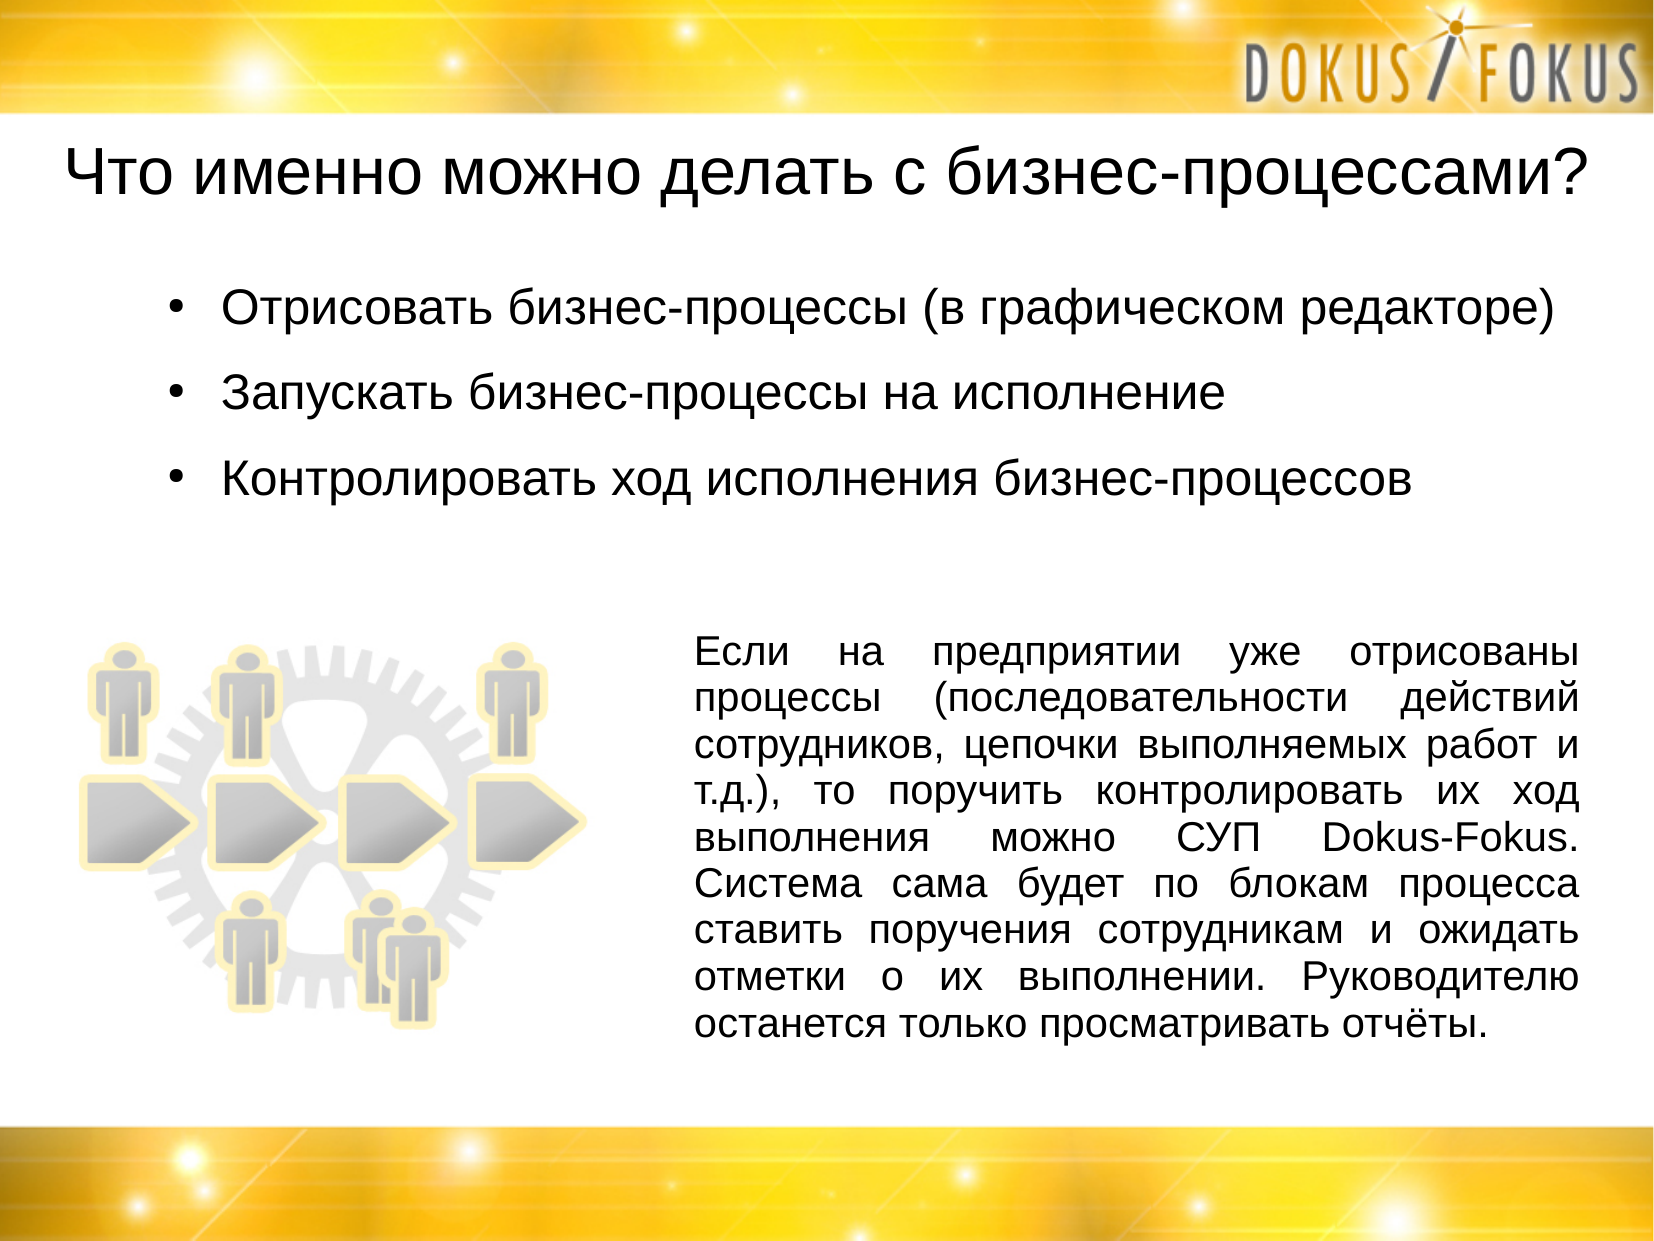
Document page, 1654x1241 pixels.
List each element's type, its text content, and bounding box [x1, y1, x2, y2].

title Что именно можно делать с бизнес-процессами? [0, 118, 1654, 226]
list Отрисовать бизнес-процессы (в графическом редакторе) Запускать бизнес-процессы на исполнение Контролировать ход исполнения бизнес-процессов [149, 279, 1597, 521]
text_box Если на предприятии уже отрисованы процессы (последовательности действий сотрудников, цепочки выполняемых работ и т.д.), то поручить контролировать их ход выполнения можно СУП Dokus-Fokus. Система сама будет по блокам процесса ставить поручения сотрудникам и ожидать отметки о их выполнении. Руководителю останется только просматривать отчёты. [679, 620, 1595, 1056]
picture [0, 226, 1654, 1241]
picture [0, 0, 1654, 118]
